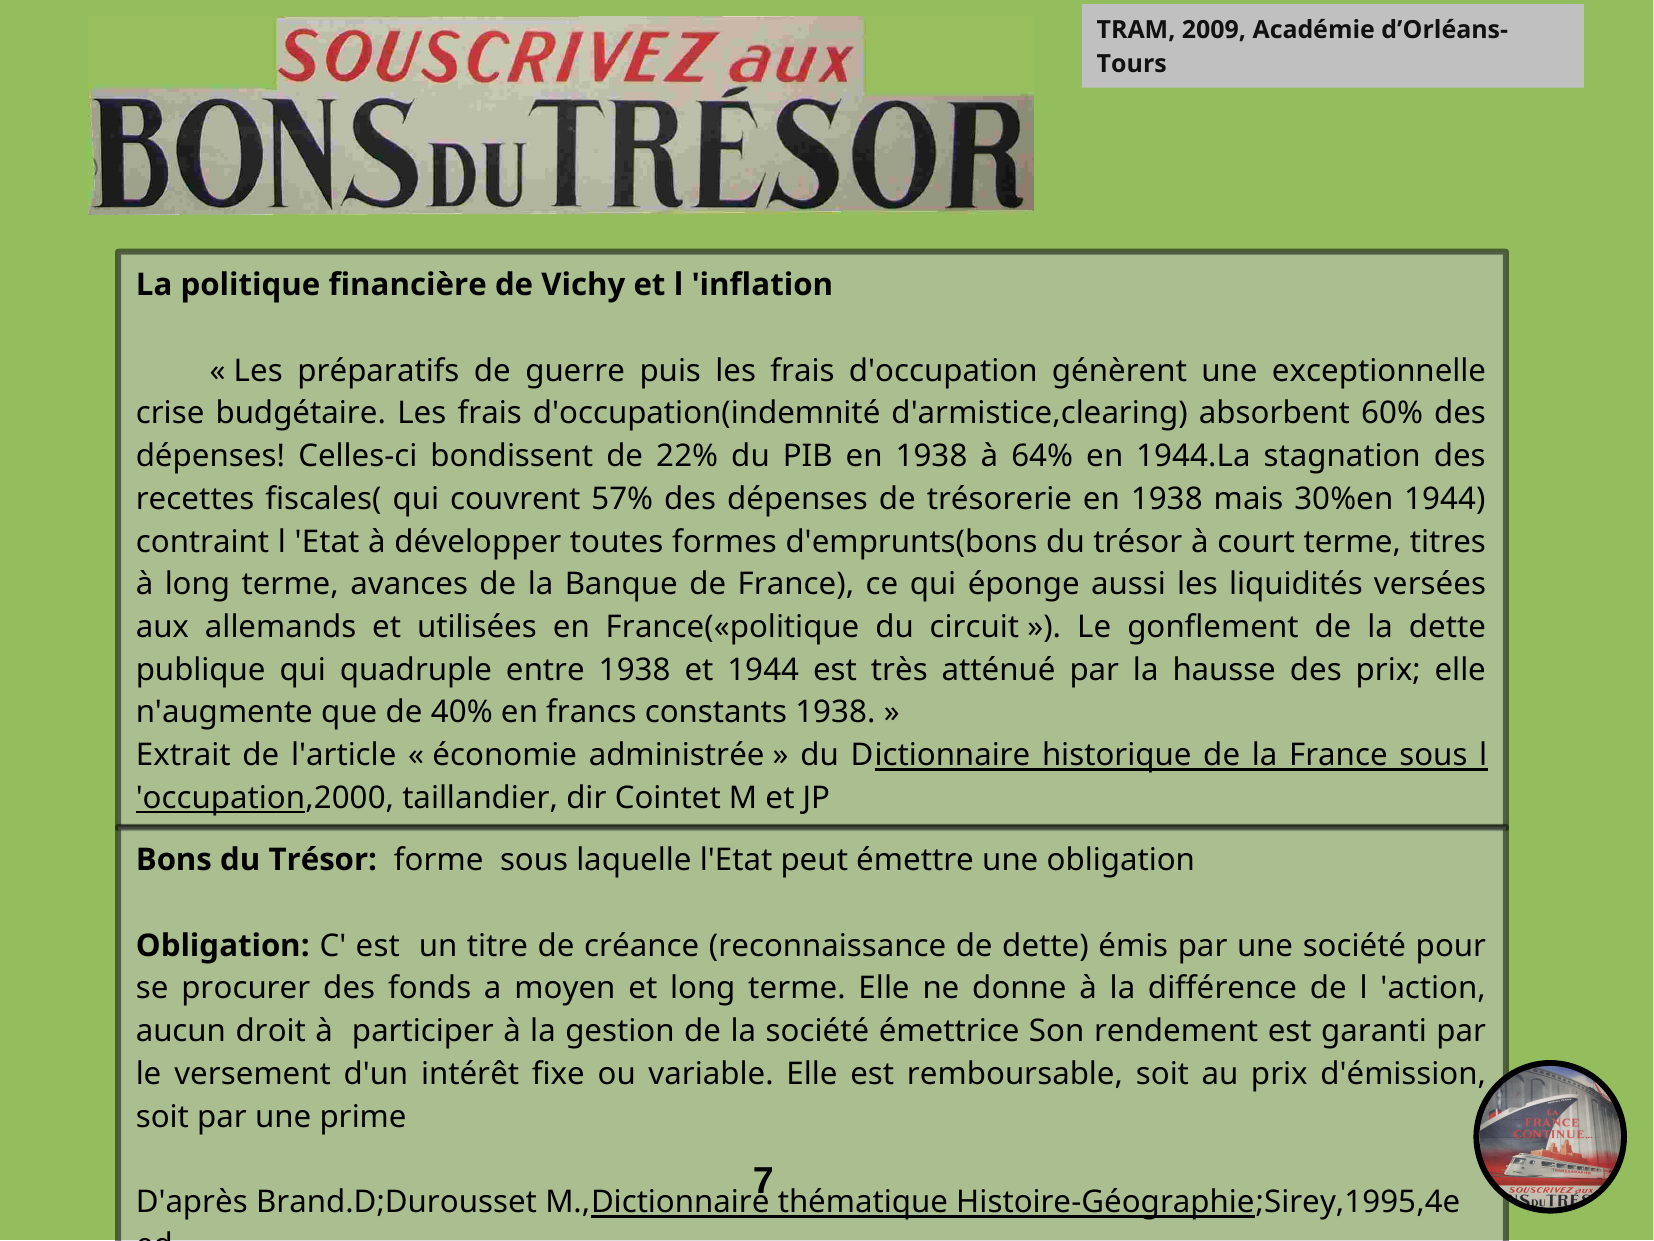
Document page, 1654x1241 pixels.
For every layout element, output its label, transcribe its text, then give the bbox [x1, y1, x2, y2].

text_box Bons du Trésor: forme sous laquelle l'Etat peut émettre une obligation Obligation: C' est un titre de créance (reconnaissance de dette) émis par une société pour se procurer des fonds a moyen et long terme. Elle ne donne à la différence de l 'action, aucun droit à participer à la gestion de la société émettrice Son rendement est garanti par le versement d'un intérêt fixe ou variable. Elle est remboursable, soit au prix d'émission, soit par une prime D'après Brand.D;Durousset M.,Dictionnaire thématique Histoire-Géographie;Sirey,1995,4e ed [118, 826, 1506, 1158]
text_box [1476, 1062, 1625, 1211]
text_box TRAM, 2009, Académie d’Orléans-Tours [1081, 4, 1584, 88]
text_box La politique financière de Vichy et l 'inflation « Les préparatifs de guerre puis les frais d'occupation génèrent une exceptionnelle crise budgétaire. Les frais d'occupation(indemnité d'armistice,clearing) absorbent 60% des dépenses! Celles-ci bondissent de 22% du PIB en 1938 à 64% en 1944.La stagnation des recettes fiscales( qui couvrent 57% des dépenses de trésorerie en 1938 mais 30%en 1944) contraint l 'Etat à développer toutes formes d'emprunts(bons du trésor à court terme, titres à long terme, avances de la Banque de France), ce qui éponge aussi les liquidités versées aux allemands et utilisées en France(«politique du circuit »). Le gonflement de la dette publique qui quadruple entre 1938 et 1944 est très atténué par la hausse des prix; elle n'augmente que de 40% en francs constants 1938. » Extrait de l'article « économie administrée » du Dictionnaire historique de la France sous l 'occupation,2000, taillandier, dir Cointet M et JP [118, 251, 1506, 774]
text_box 7 [738, 1152, 827, 1211]
picture [88, 16, 1034, 215]
